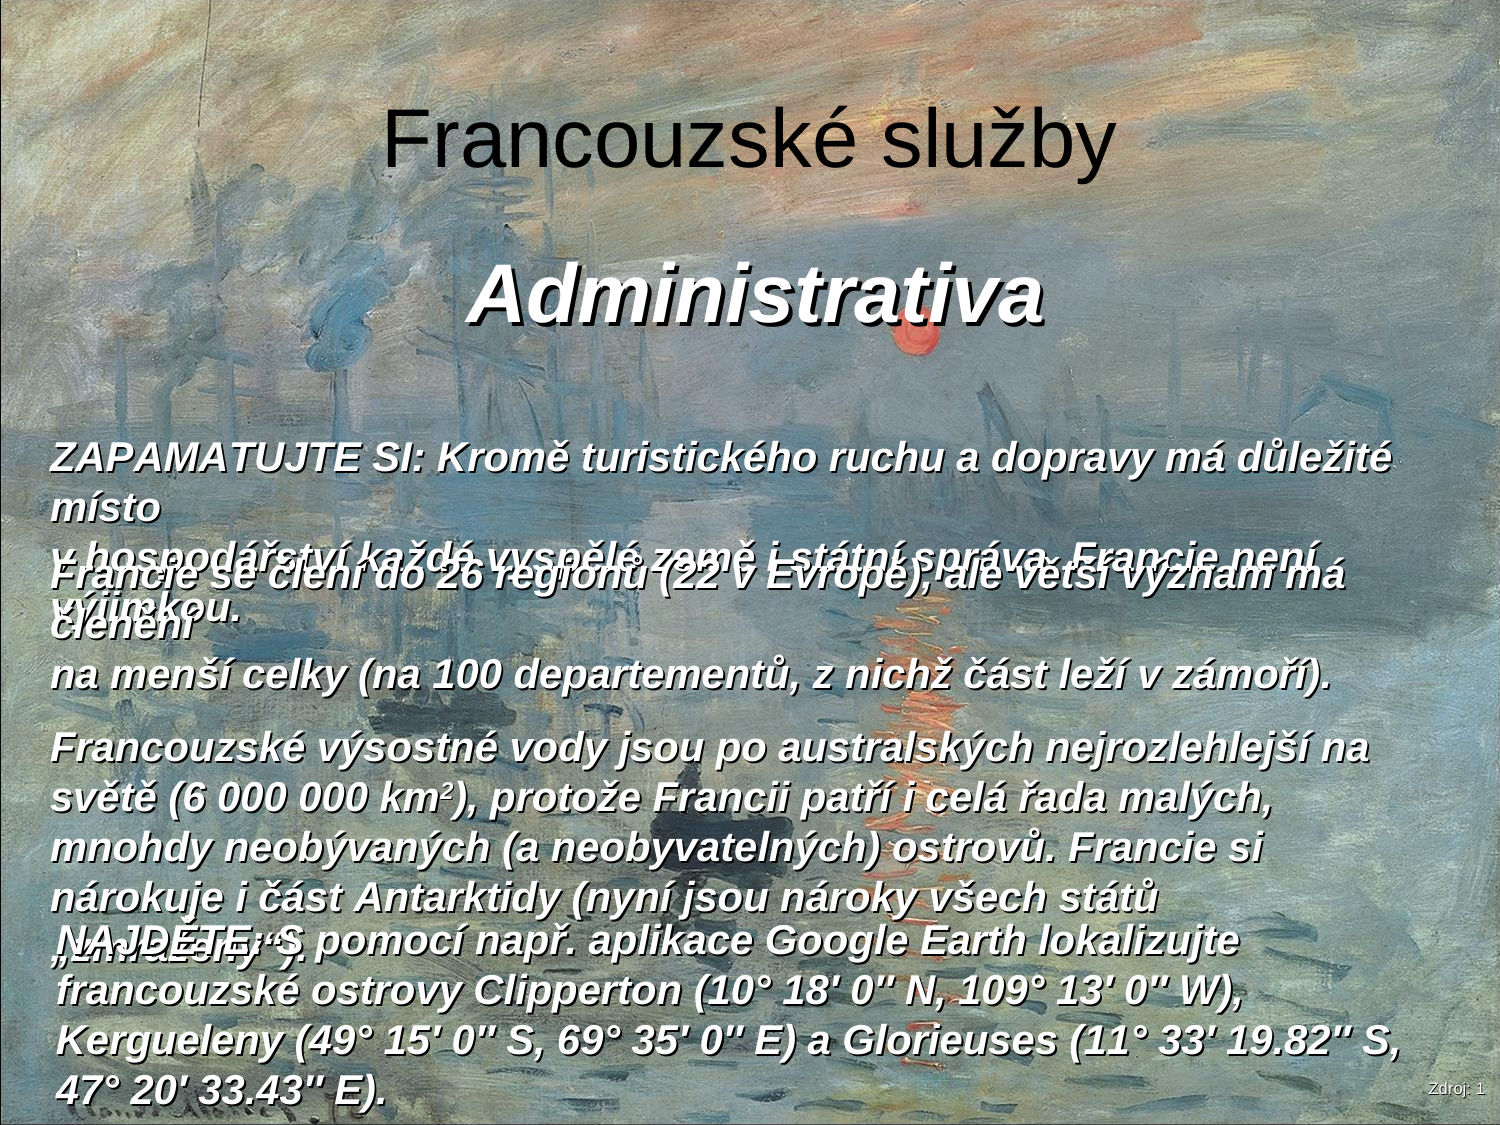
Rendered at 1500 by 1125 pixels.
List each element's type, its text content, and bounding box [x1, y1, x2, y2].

text_box Francie se člení do 26 regionů (22 v Evropě), ale větší význam má členění na menší celky (na 100 departementů, z nichž část leží v zámoří). Francouzské výsostné vody jsou po australských nejrozlehlejší na světě (6 000 000 km2), protože Francii patří i celá řada malých, mnohdy neobývaných (a neobyvatelných) ostrovů. Francie si nárokuje i část Antarktidy (nyní jsou nároky všech států „zmraženy“). [35, 538, 1441, 979]
title Francouzské služby [75, 45, 1426, 231]
text_box Administrativa [41, 231, 1471, 416]
text_box Zdroj: 1 [1447, 1070, 1500, 1106]
text_box NAJDĚTE: S pomocí např. aplikace Google Earth lokalizujte francouzské ostrovy Clipperton (10° 18′ 0″ N, 109° 13′ 0″ W), Kergueleny (49° 15′ 0″ S, 69° 35′ 0″ E) a Glorieuses (11° 33′ 19.82″ S, 47° 20′ 33.43″ E). [41, 904, 1447, 1121]
picture [0, 0, 1500, 1125]
text_box ZAPAMATUJTE SI: Kromě turistického ruchu a dopravy má důležité místo v hospodářství každé vyspělé země i státní správa. Francie není výjimkou. [35, 421, 1441, 538]
